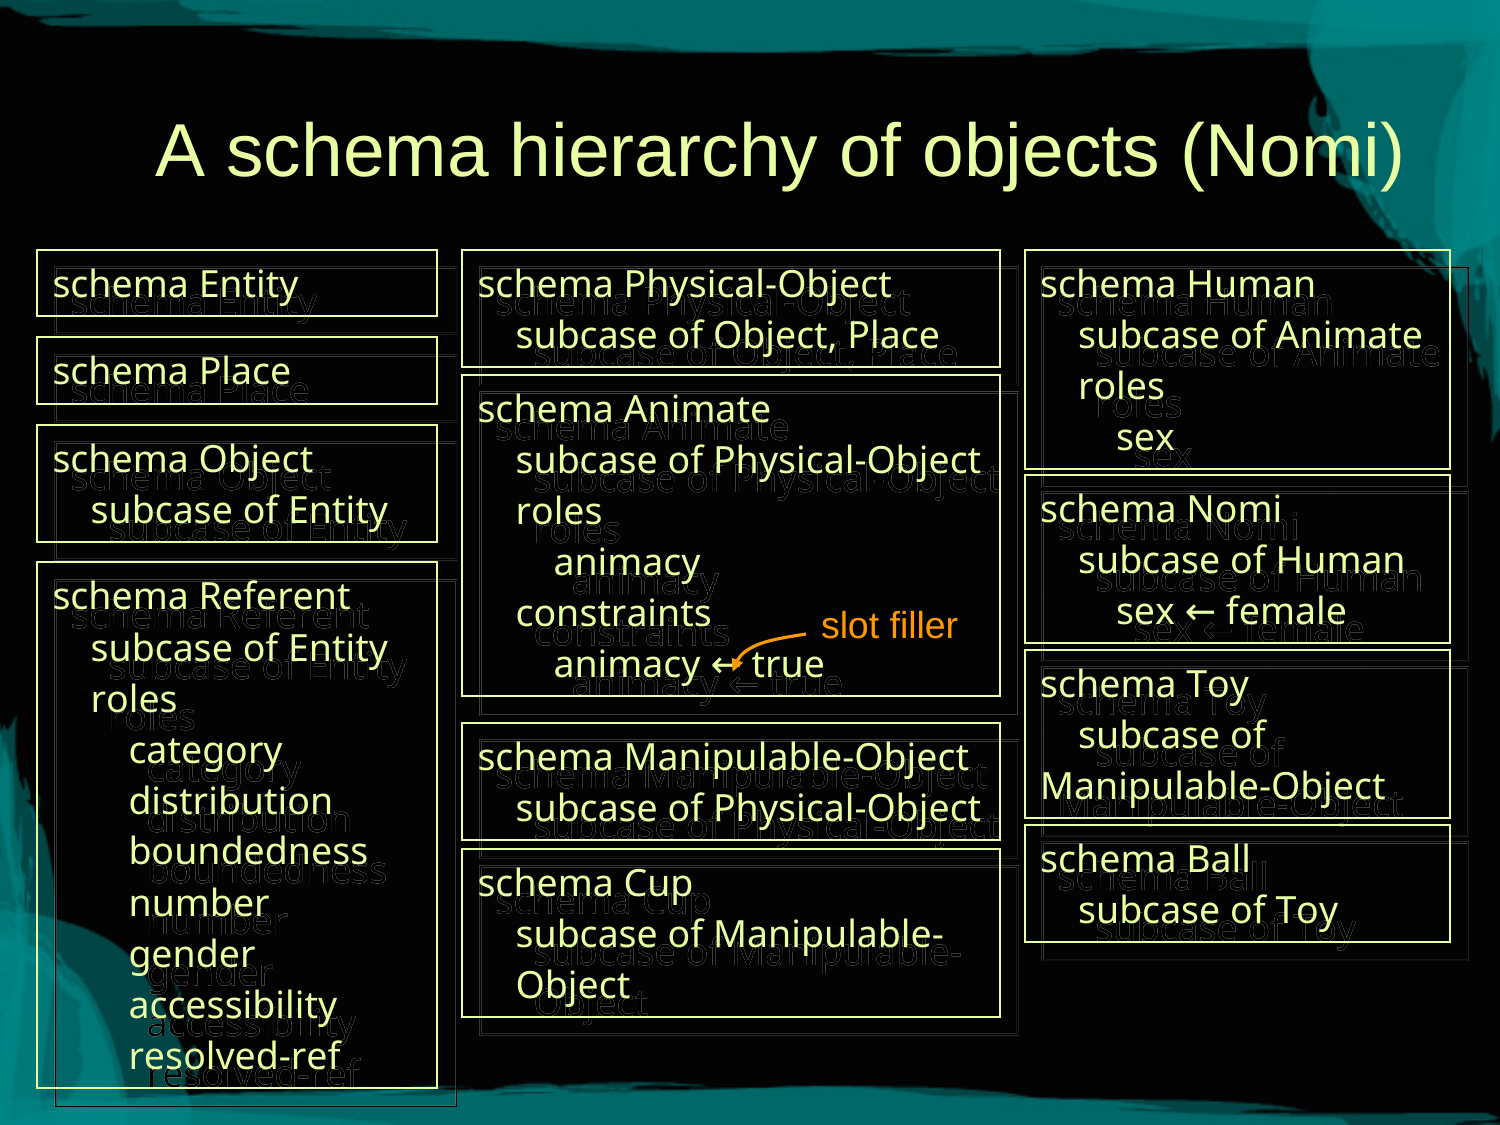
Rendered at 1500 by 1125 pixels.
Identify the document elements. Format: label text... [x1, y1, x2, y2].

text_box schema Human subcase of Animate roles sex [1025, 249, 1450, 470]
text_box schema Referent subcase of Entity roles category distribution boundedness number gender accessibility resolved-ref [37, 562, 438, 1088]
text_box slot filler [805, 596, 974, 654]
text_box schema Ball subcase of Toy [1025, 824, 1450, 943]
text_box schema Toy subcase of Manipulable-Object [1025, 649, 1450, 819]
text_box schema Object subcase of Entity [37, 424, 438, 543]
text_box schema Nomi subcase of Human sex ← female [1025, 474, 1450, 644]
text_box schema Animate subcase of Physical-Object roles animacy constraints animacy ← true [462, 374, 1000, 697]
title A schema hierarchy of objects (Nomi) [112, 86, 1450, 214]
picture [0, 0, 1500, 1125]
text_box schema Physical-Object subcase of Object, Place [462, 249, 1000, 368]
text_box schema Place [37, 337, 438, 404]
text_box schema Entity [37, 249, 438, 317]
text_box schema Manipulable-Object subcase of Physical-Object [462, 722, 1000, 841]
text_box schema Cup subcase of Manipulable- Object [462, 848, 1000, 1017]
